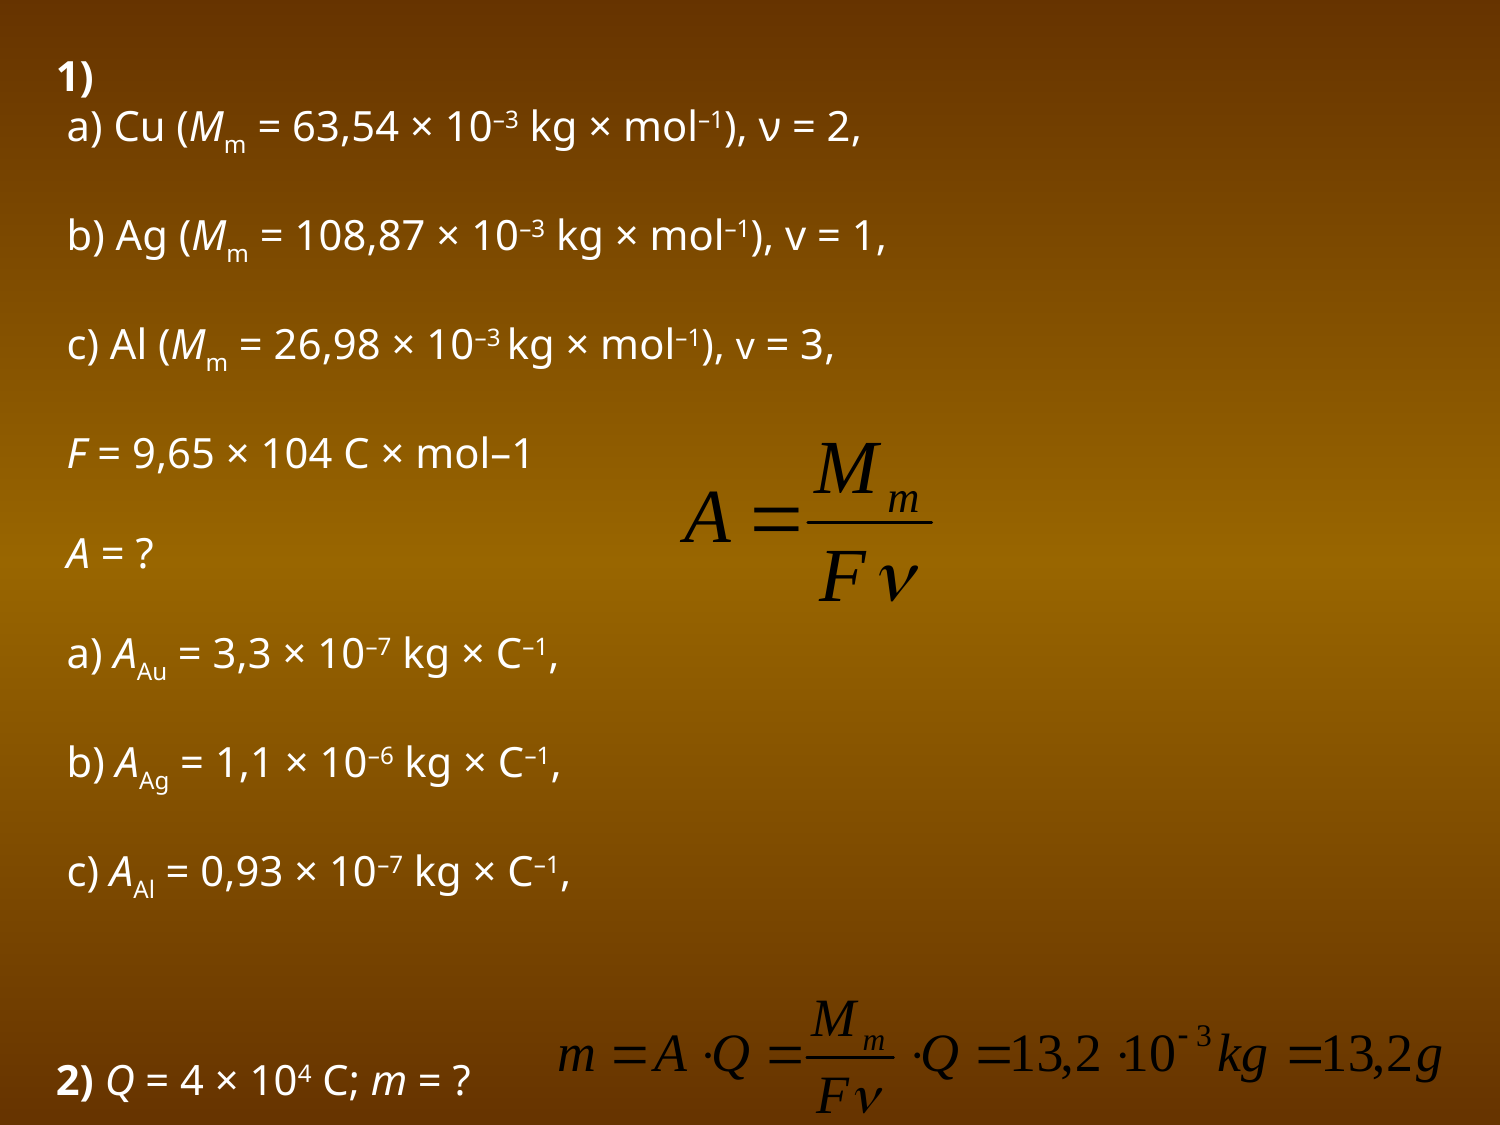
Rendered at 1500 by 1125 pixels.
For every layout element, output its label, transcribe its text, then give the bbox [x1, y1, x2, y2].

chart [667, 420, 948, 644]
text_box 1) a) Cu (Mm = 63,54 × 10–3 kg × mol–1), ν = 2, b) Ag (Mm = 108,87 × 10–3 kg × mol–1), v = 1, c) Al (Mm = 26,98 × 10–3 kg × mol–1), v = 3, F = 9,65 × 104 C × mol–1 A = ? a) AAu = 3,3 × 10–7 kg × C–1, b) AAg = 1,1 × 10–6 kg × C–1, c) AAl = 0,93 × 10–7 kg × C–1, 2) Q = 4 × 104 C; m = ? [41, 41, 1077, 1125]
chart [549, 985, 1457, 1125]
